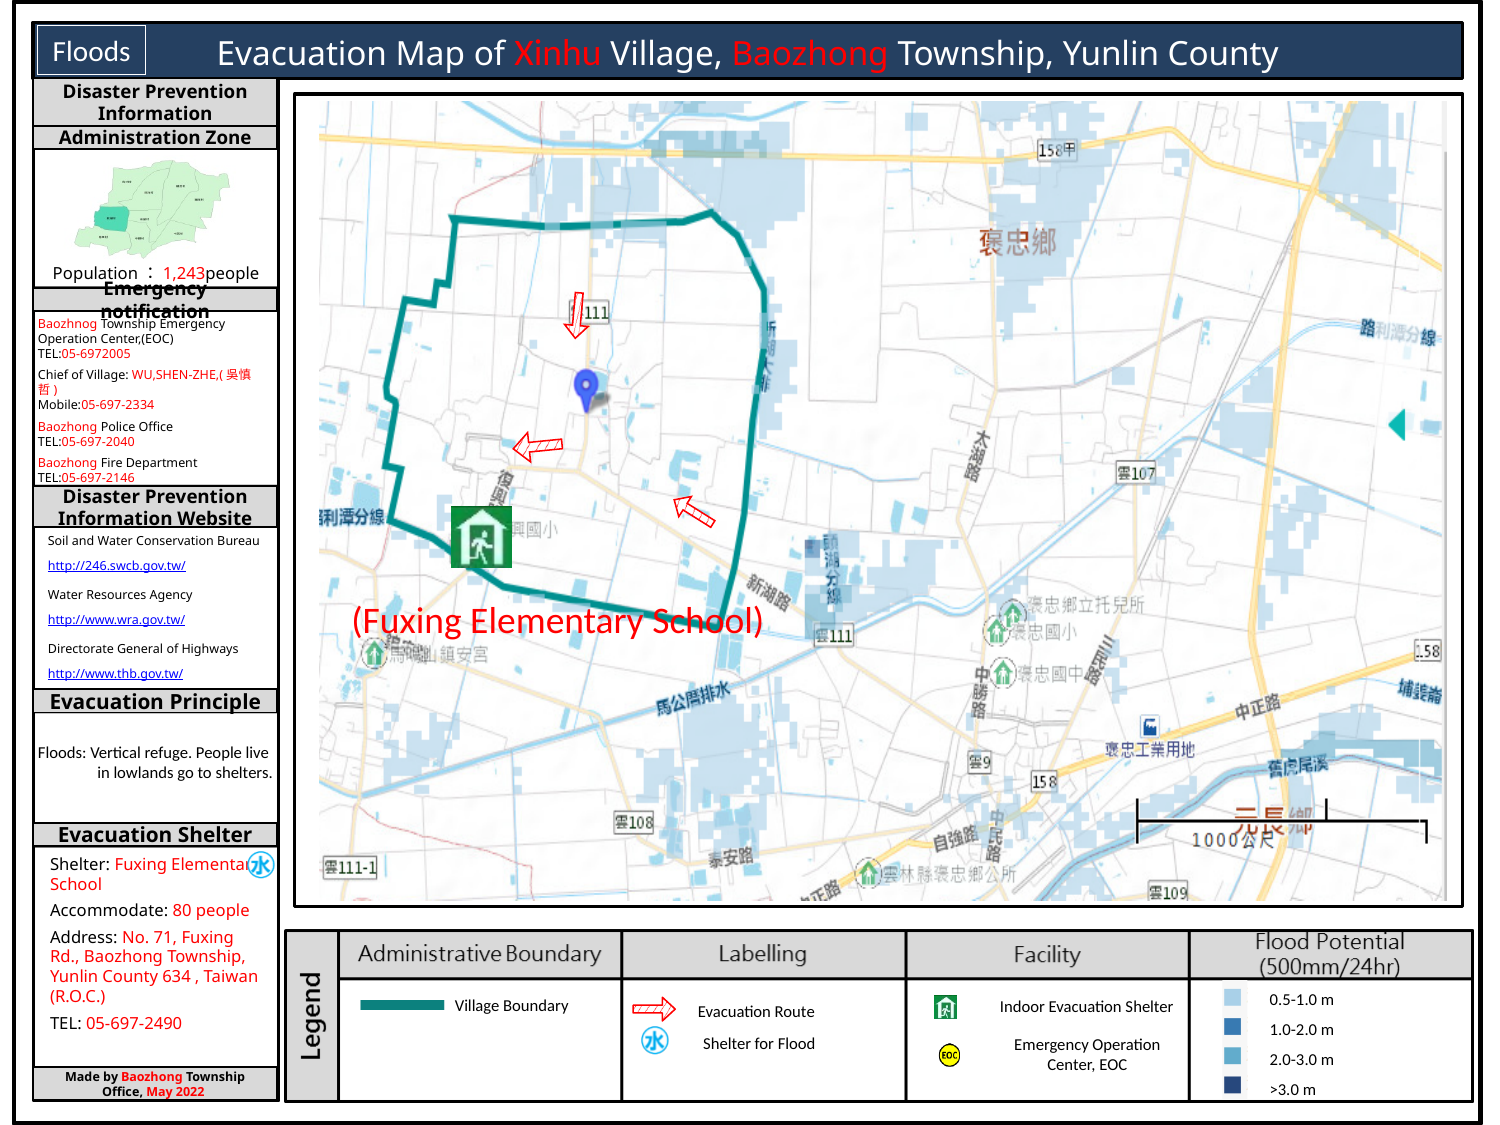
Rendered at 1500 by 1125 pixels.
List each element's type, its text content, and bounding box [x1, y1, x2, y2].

text_box Floods [37, 25, 146, 75]
text_box Evacuation Principle [33, 689, 278, 713]
text_box Administration Zone [33, 125, 278, 149]
picture [284, 922, 1474, 1103]
text_box 0.5-1.0 m 1.0-2.0 m 2.0-3.0 m >3.0 m [1254, 984, 1476, 1094]
text_box Shelter for Flood [633, 1027, 886, 1059]
text_box [633, 997, 676, 1021]
text_box Disaster Prevention Information [33, 78, 278, 125]
text_box Emergency notification [33, 287, 278, 312]
text_box Evacuation Route [627, 992, 886, 1029]
text_box Evacuation Map of Xinhu Village, Baozhong Township, Yunlin County [32, 22, 1463, 79]
text_box Floods: Vertical refuge. People live in lowlands go to shelters. [23, 734, 291, 790]
text_box Baozhnog Township Emergency Operation Center,(EOC) TEL:05-6972005 Chief of Village: WU,SHEN-ZHE,(吳慎哲) Mobile:05-697-2334 Baozhong Police Office TEL:05-697-2040 Baozhong Fire Department TEL:05-697-2146 [23, 308, 278, 493]
picture [32, 790, 280, 1102]
text_box [564, 292, 589, 339]
text_box Population：1,243people [34, 255, 278, 287]
picture [319, 101, 1447, 901]
text_box Evacuation Shelter [33, 822, 278, 846]
text_box Village Boundary [382, 987, 641, 1024]
text_box [674, 496, 715, 528]
text_box Soil and Water Conservation Bureau http://246.swcb.gov.tw/ Water Resources Agency http://www.wra.gov.tw/ Directorate General of Highways http://www.thb.gov.tw/ [33, 525, 280, 691]
text_box Indoor Evacuation Shelter [976, 987, 1198, 1025]
text_box [513, 432, 563, 462]
text_box Shelter: Fuxing Elementary School Accommodate: 80 people Address: No. 71, Fuxing Rd., Baozhong Township, Yunlin County 634 , Taiwan (R.O.C.) TEL: 05-697-2490 [35, 846, 277, 1067]
picture [32, 79, 280, 525]
picture [32, 493, 280, 734]
text_box Emergency Operation Center, EOC [976, 1035, 1199, 1072]
text_box Made by Baozhong Township Office, May 2022 [33, 1067, 278, 1100]
text_box Disaster Prevention Information Website [33, 486, 278, 528]
text_box (Fuxing Elementary School) [336, 588, 780, 649]
